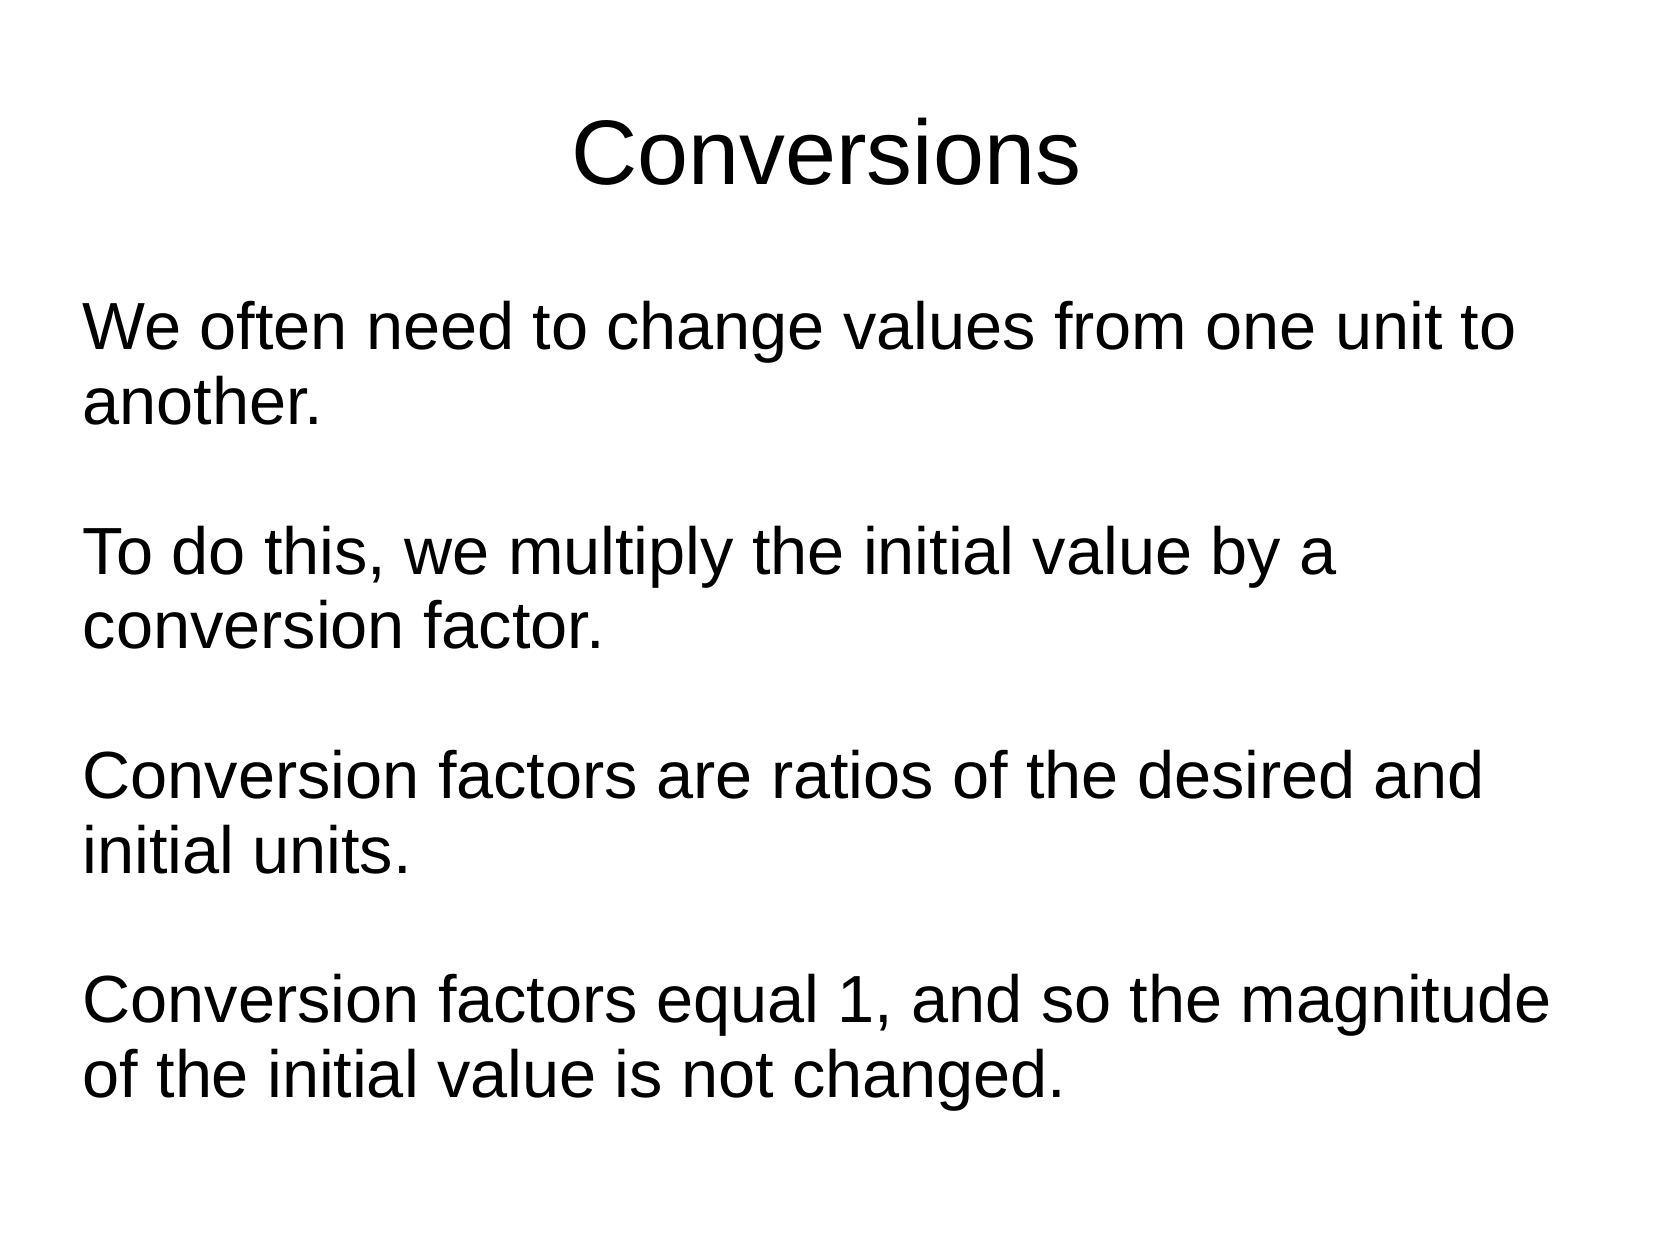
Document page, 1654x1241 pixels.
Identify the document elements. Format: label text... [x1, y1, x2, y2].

title Conversions [82, 49, 1571, 238]
subtitle We often need to change values from one unit to another. To do this, we multiply the initial value by a conversion factor. Conversion factors are ratios of the desired and initial units. Conversion factors equal 1, and so the magnitude of the initial value is not changed. [82, 238, 1571, 1163]
